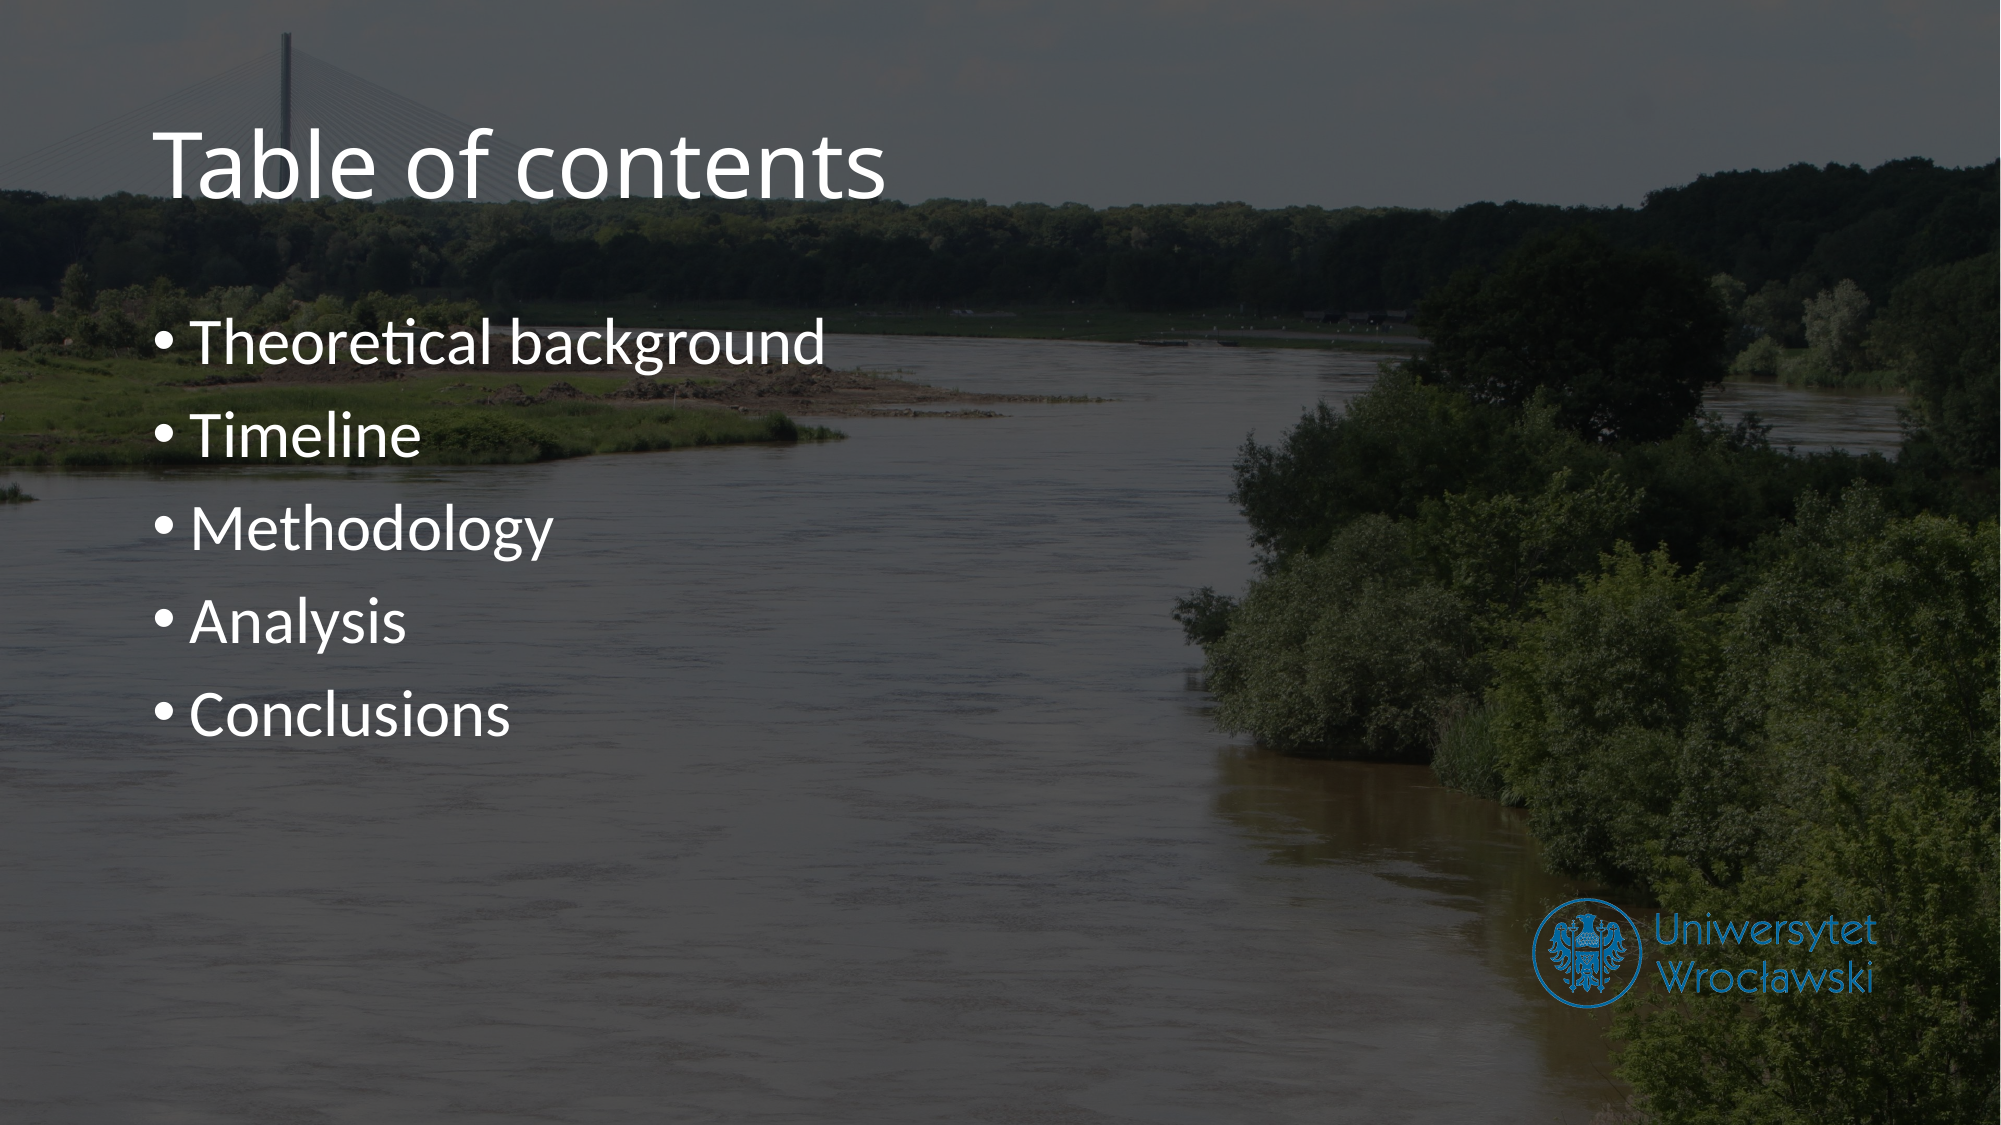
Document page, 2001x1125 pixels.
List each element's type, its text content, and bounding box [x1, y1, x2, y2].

title Table of contents [137, 59, 1863, 278]
list Theoretical background Timeline Methodology Analysis Conclusions [137, 299, 1863, 1014]
picture [0, 0, 2000, 1125]
